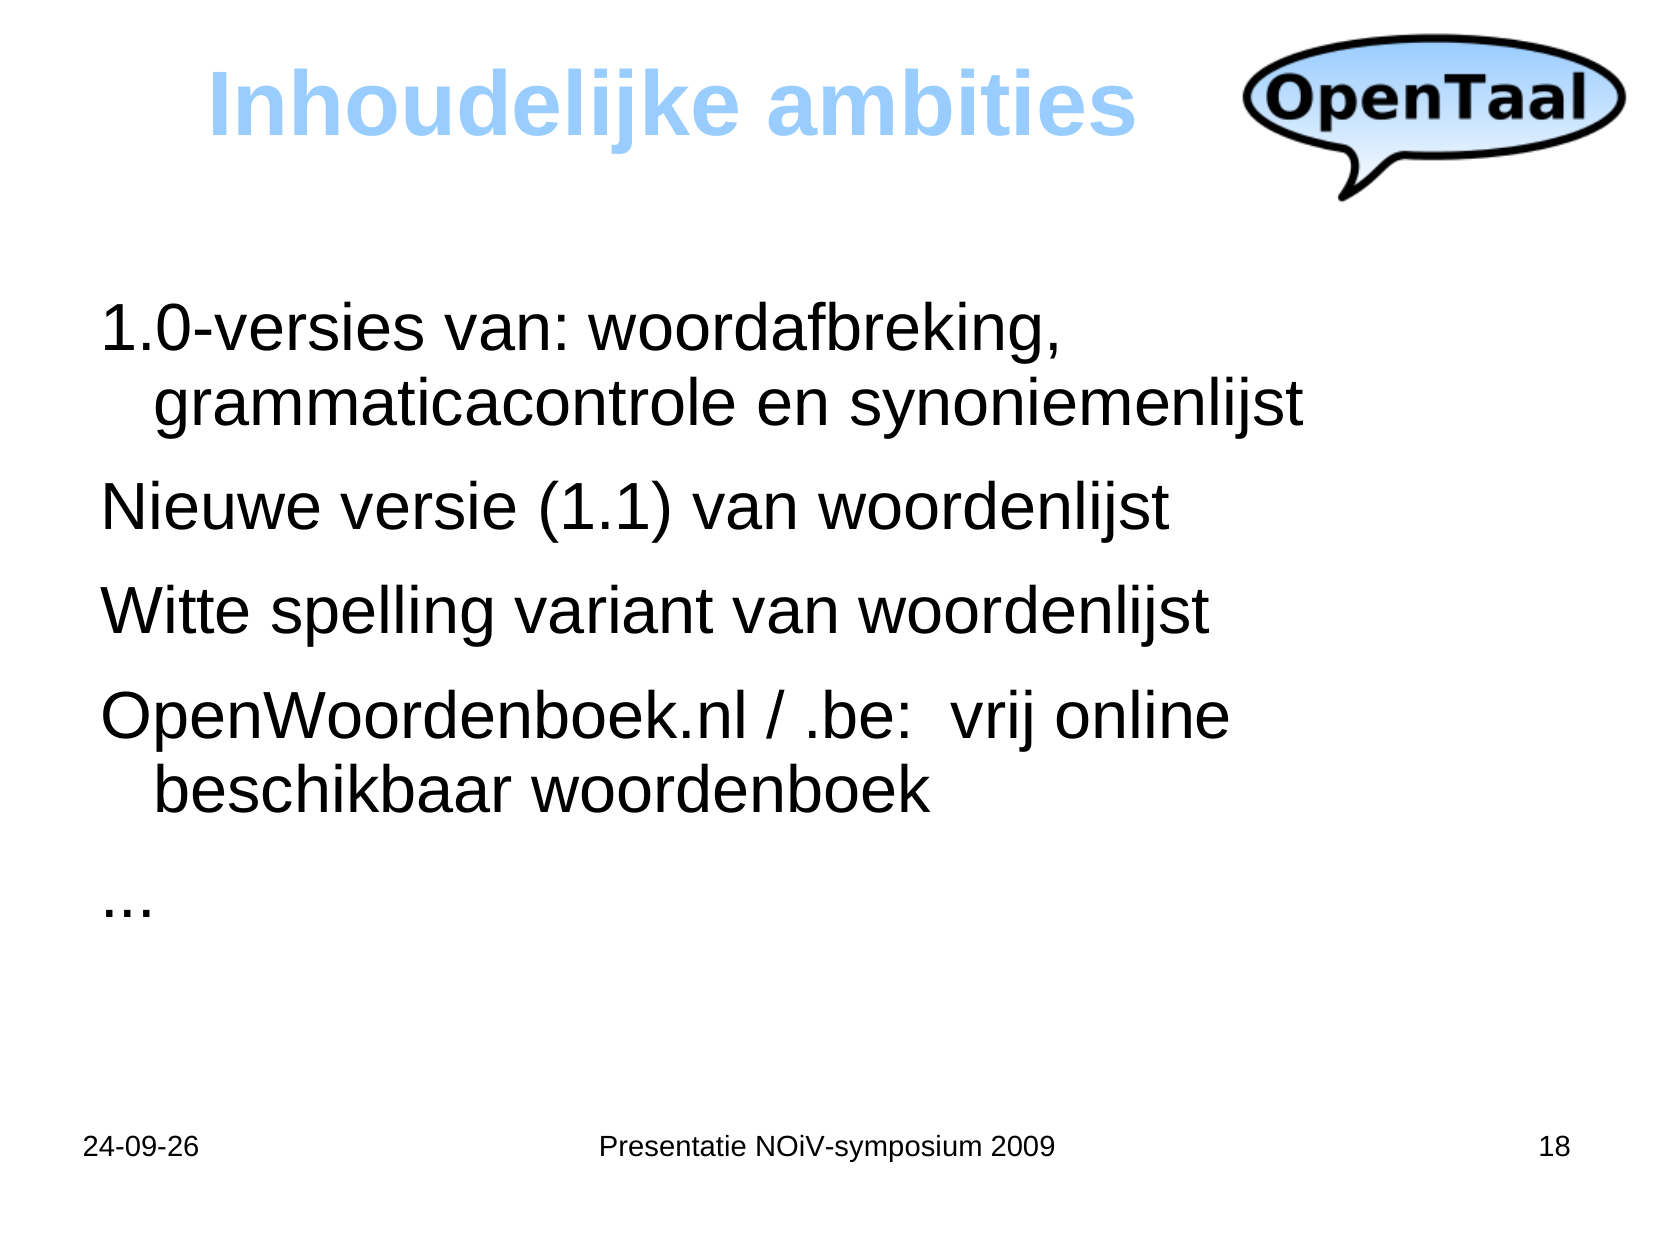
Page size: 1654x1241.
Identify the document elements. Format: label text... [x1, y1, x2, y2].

list 1.0-versies van: woordafbreking, grammaticacontrole en synoniemenlijst Nieuwe versie (1.1) van woordenlijst Witte spelling variant van woordenlijst OpenWoordenboek.nl / .be: vrij online beschikbaar woordenboek ... [82, 290, 1571, 1094]
title Inhoudelijke ambities [0, 0, 1418, 208]
picture [1418, 29, 1631, 206]
